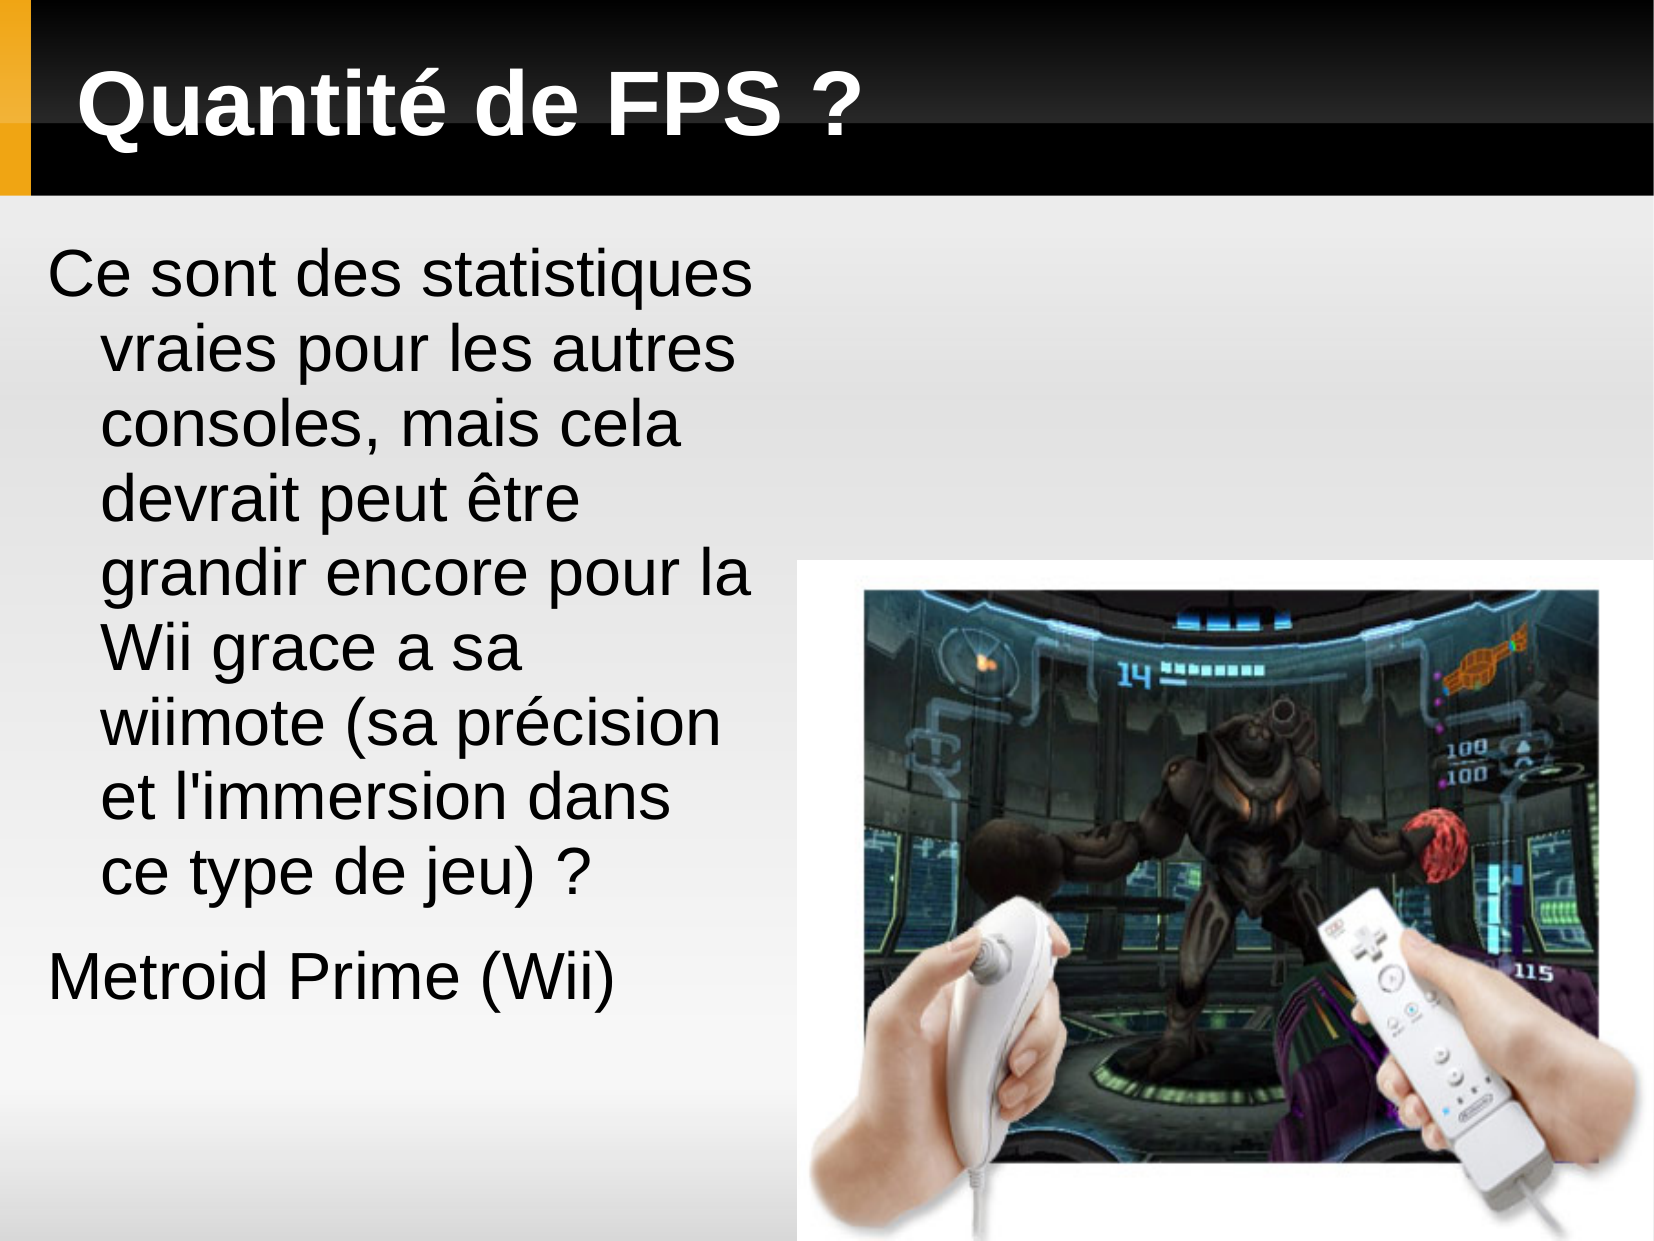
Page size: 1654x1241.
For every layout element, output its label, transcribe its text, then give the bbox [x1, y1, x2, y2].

title Quantité de FPS ? [76, 0, 1565, 208]
list Ce sont des statistiques vraies pour les autres consoles, mais cela devrait peut être grandir encore pour la Wii grace a sa wiimote (sa précision et l'immersion dans ce type de jeu) ? Metroid Prime (Wii) [29, 236, 756, 1089]
picture [0, 0, 1654, 1241]
